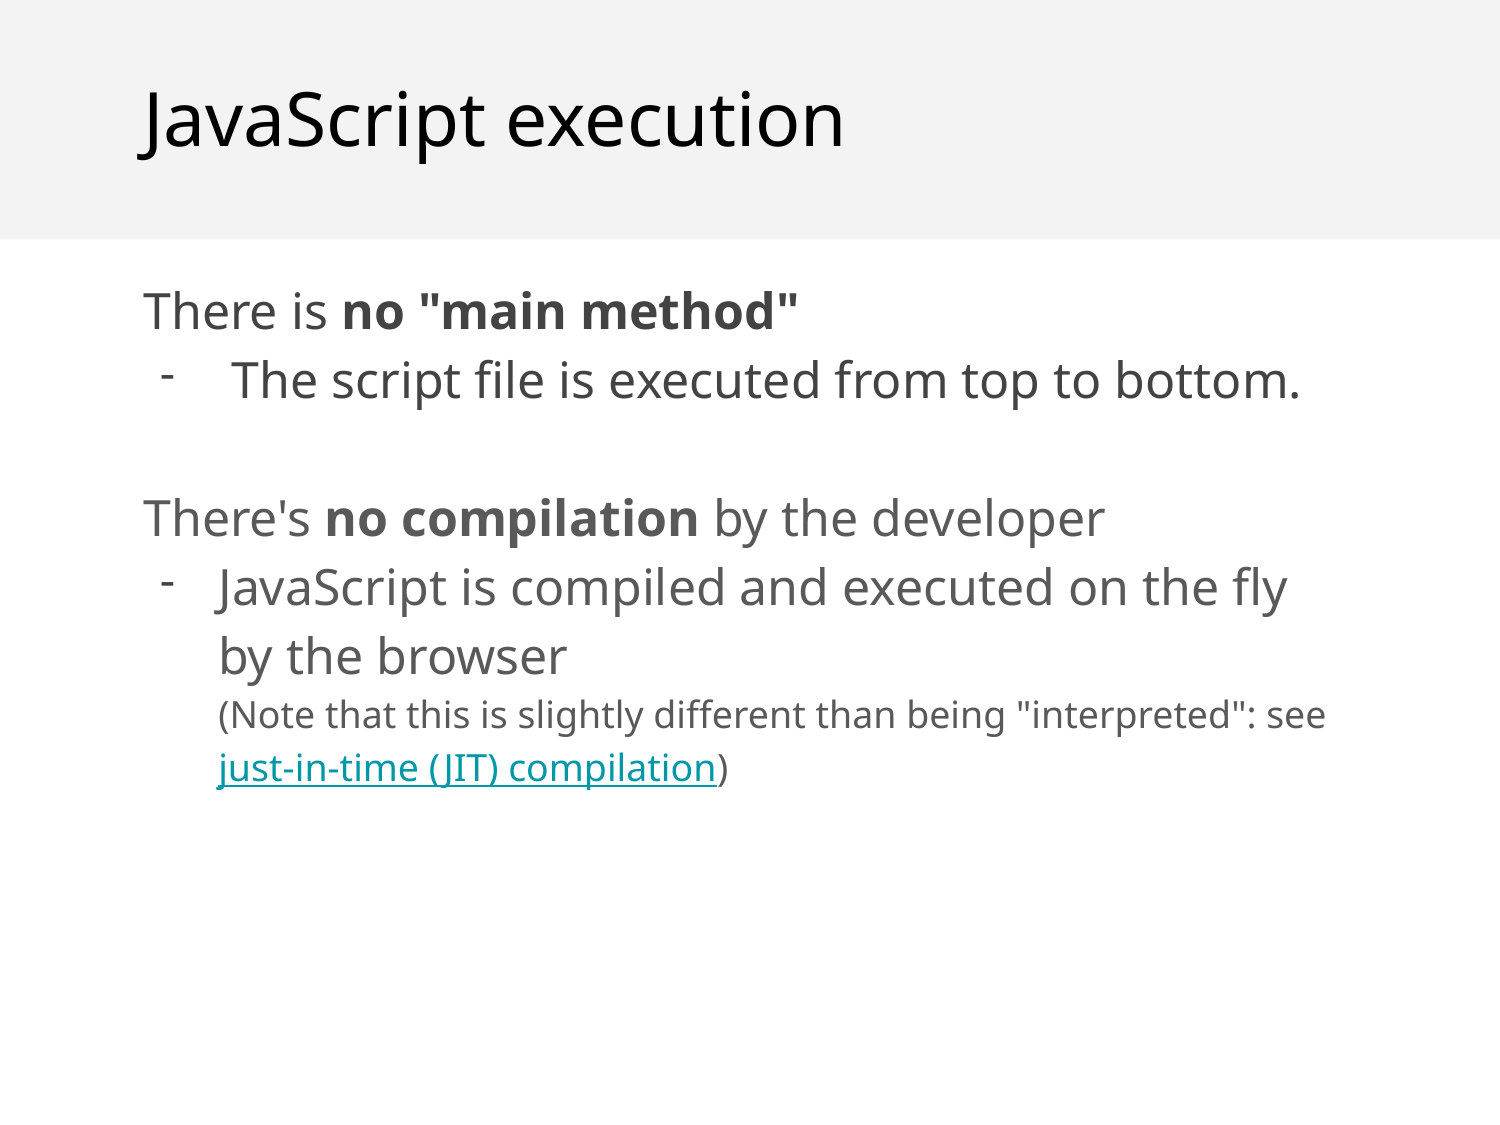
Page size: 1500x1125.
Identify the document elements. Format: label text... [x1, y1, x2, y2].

list There is no "main method" The script file is executed from top to bottom. There's no compilation by the developer JavaScript is compiled and executed on the fly by the browser (Note that this is slightly different than being "interpreted": see just-in-time (JIT) compilation) [128, 255, 1372, 1004]
title JavaScript execution [128, 56, 1372, 183]
